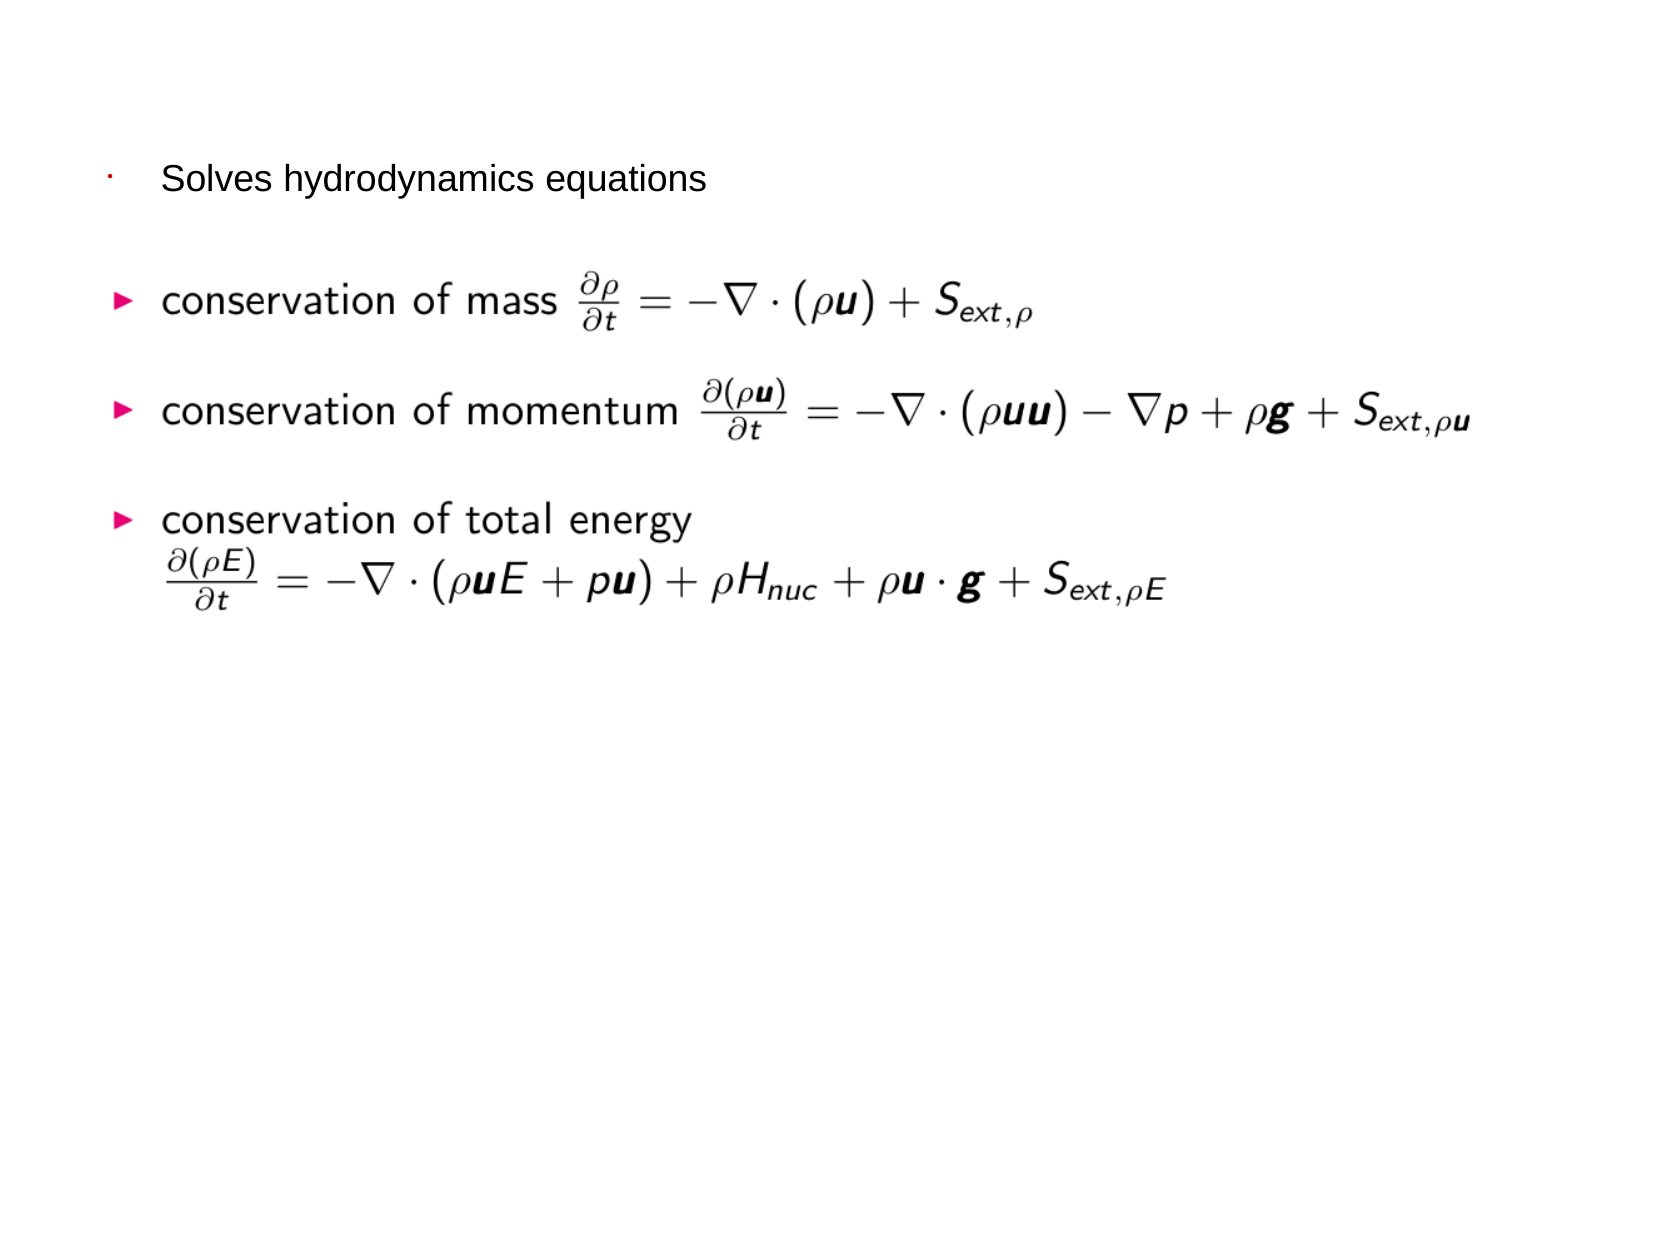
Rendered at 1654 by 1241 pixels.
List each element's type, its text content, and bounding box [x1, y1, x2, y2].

picture [105, 269, 1492, 650]
text_box Solves hydrodynamics equations User can supply EOS and reaction networks Self gravity Radiation, gray and multigroup FLD Supports 1-d, 2-d and 3-d [75, 150, 1576, 1096]
